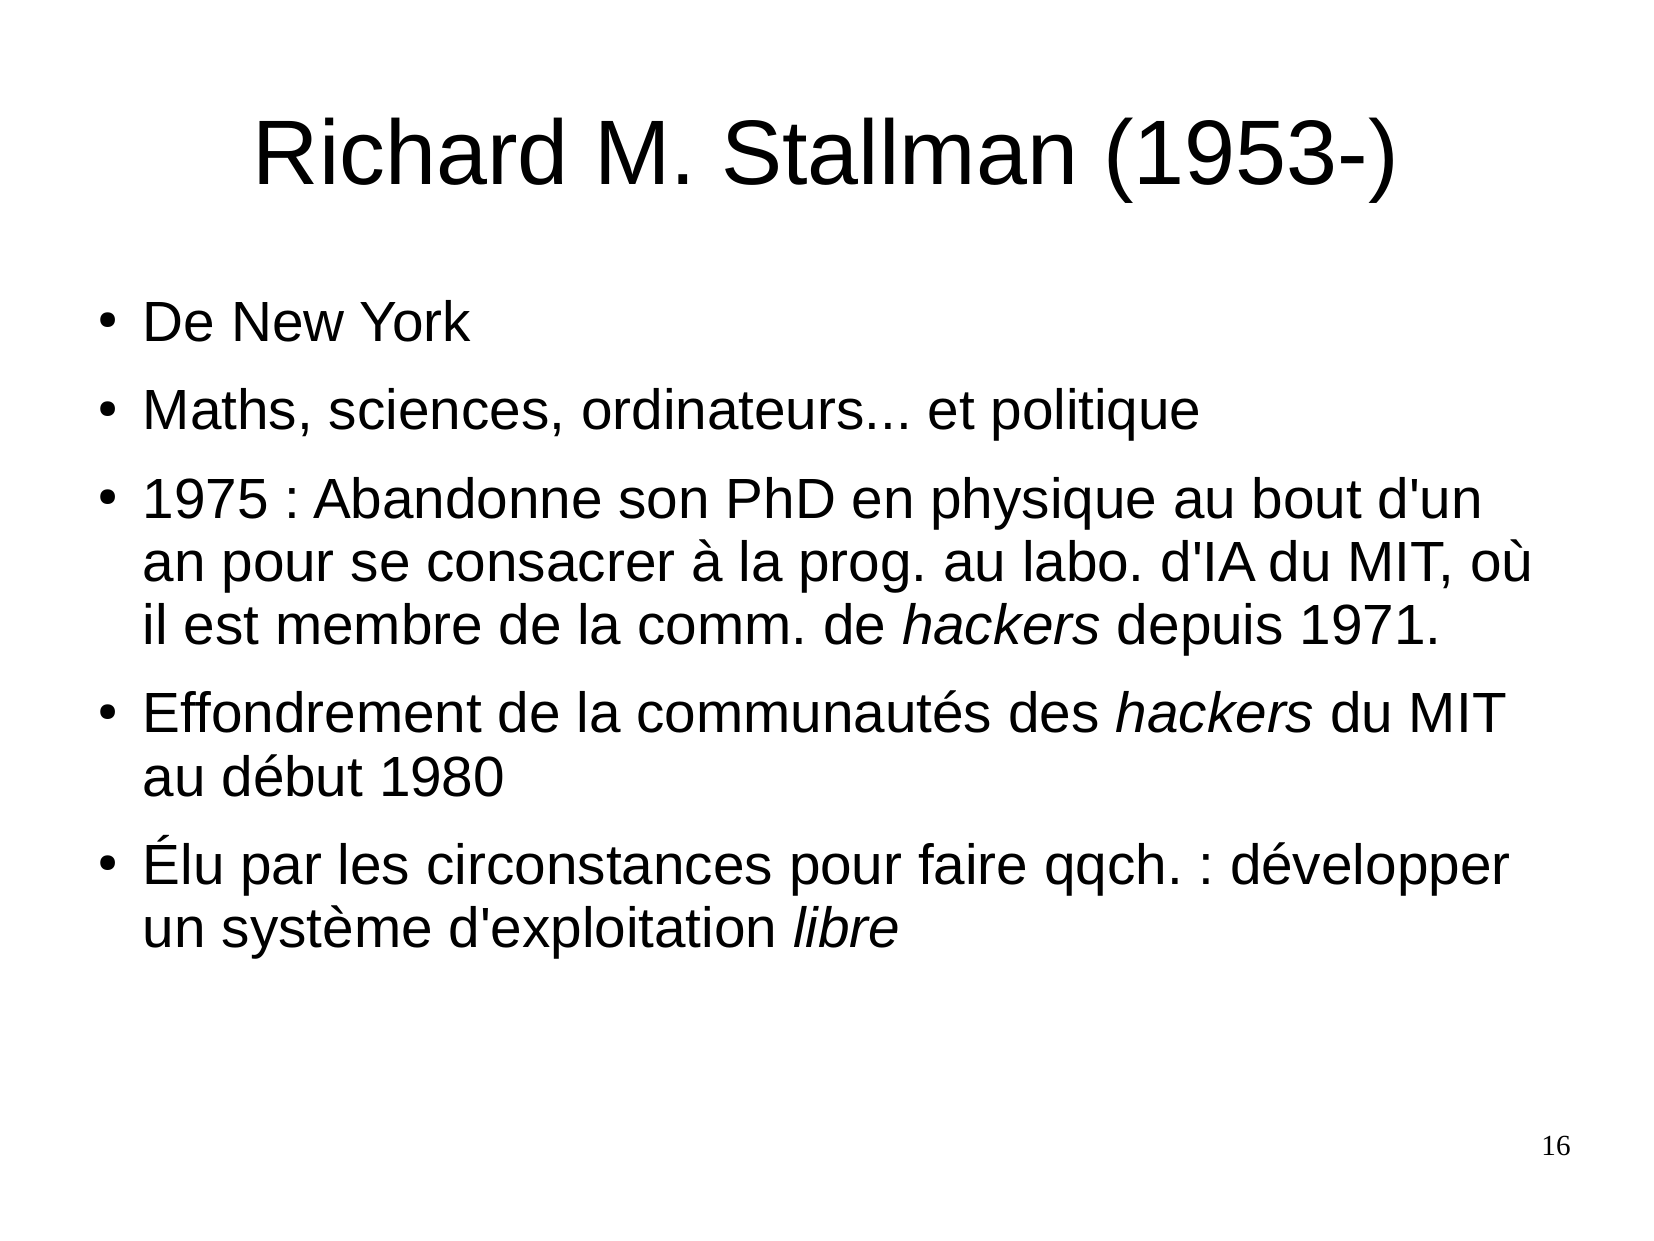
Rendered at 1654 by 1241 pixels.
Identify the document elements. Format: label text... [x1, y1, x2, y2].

list De New York Maths, sciences, ordinateurs... et politique 1975 : Abandonne son PhD en physique au bout d'un an pour se consacrer à la prog. au labo. d'IA du MIT, où il est membre de la comm. de hackers depuis 1971. Effondrement de la communautés des hackers du MIT au début 1980 Élu par les circonstances pour faire qqch. : développer un système d'exploitation libre [82, 290, 1538, 1010]
title Richard M. Stallman (1953-) [82, 49, 1571, 257]
